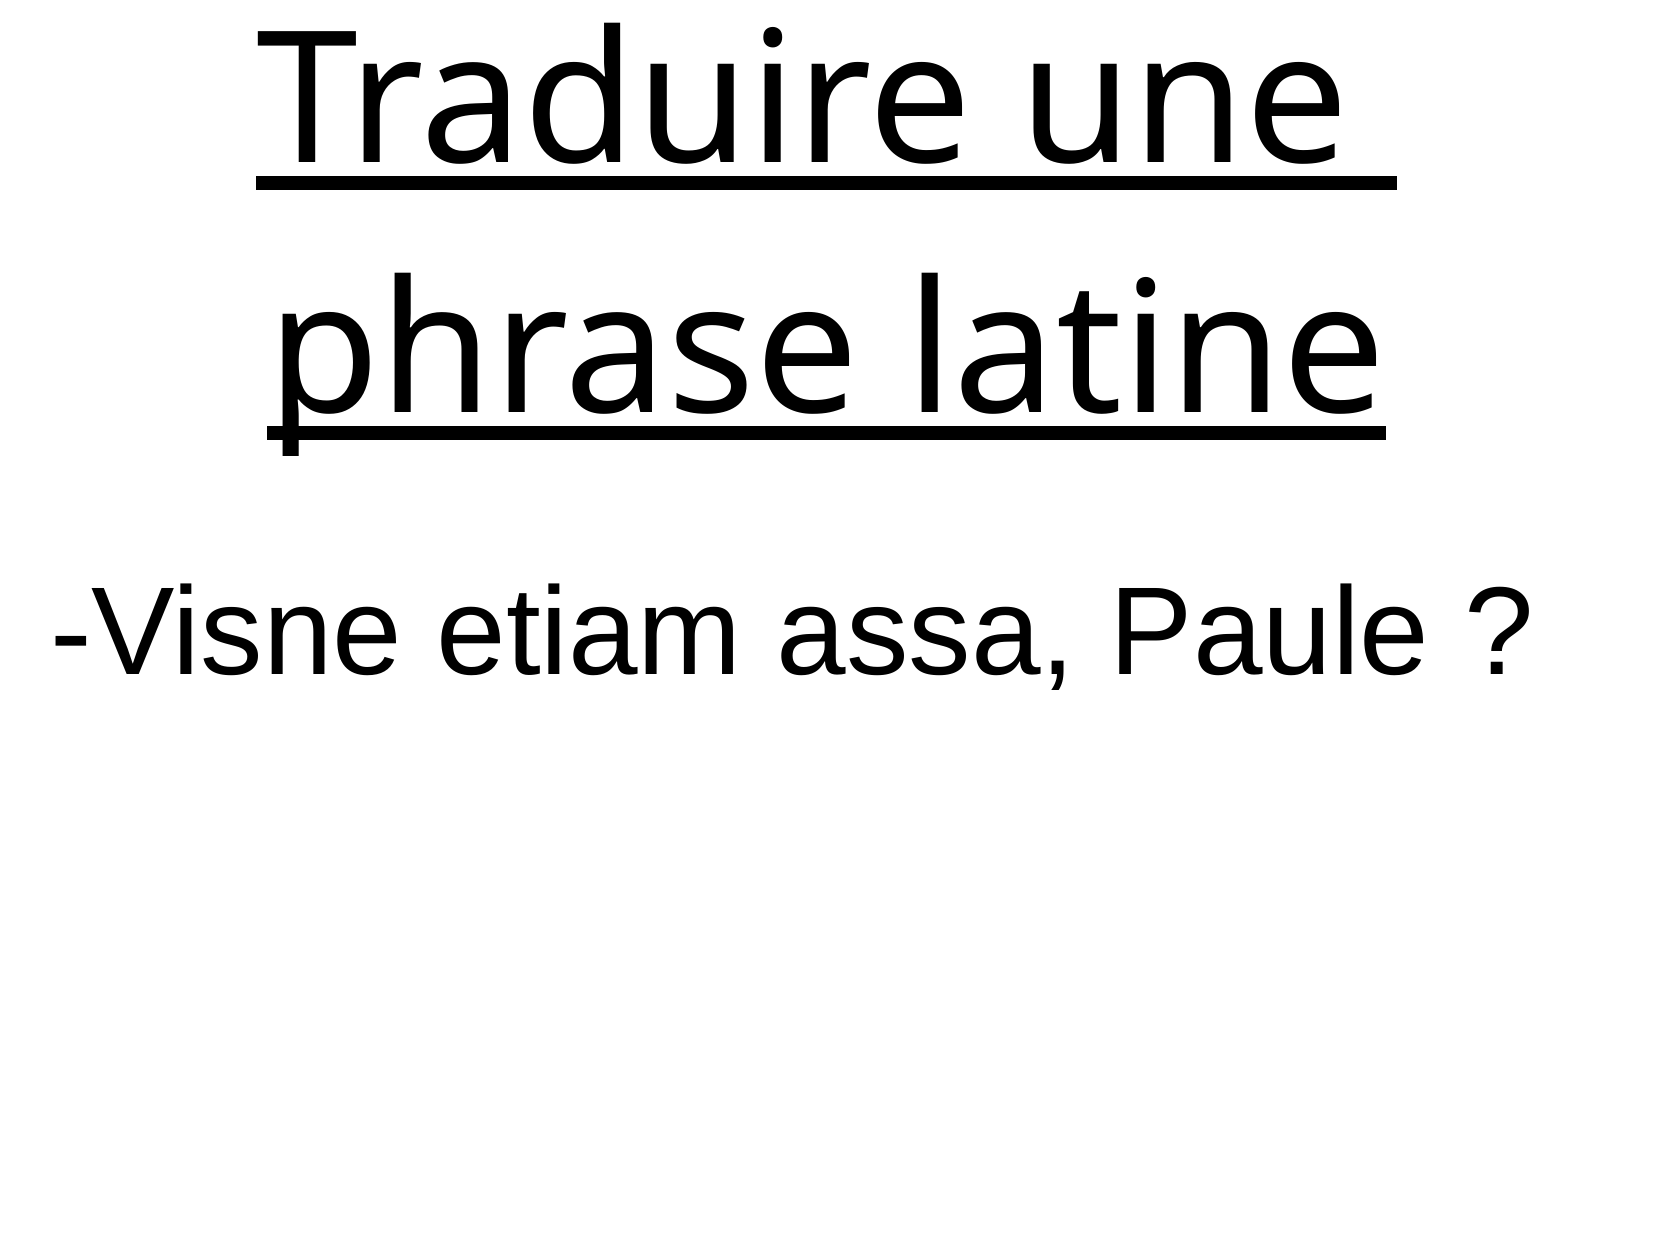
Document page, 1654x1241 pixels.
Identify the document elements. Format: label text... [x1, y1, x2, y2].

text_box -Visne etiam assa, Paule ? [35, 554, 1560, 709]
title Traduire une phrase latine [82, 7, 1571, 426]
